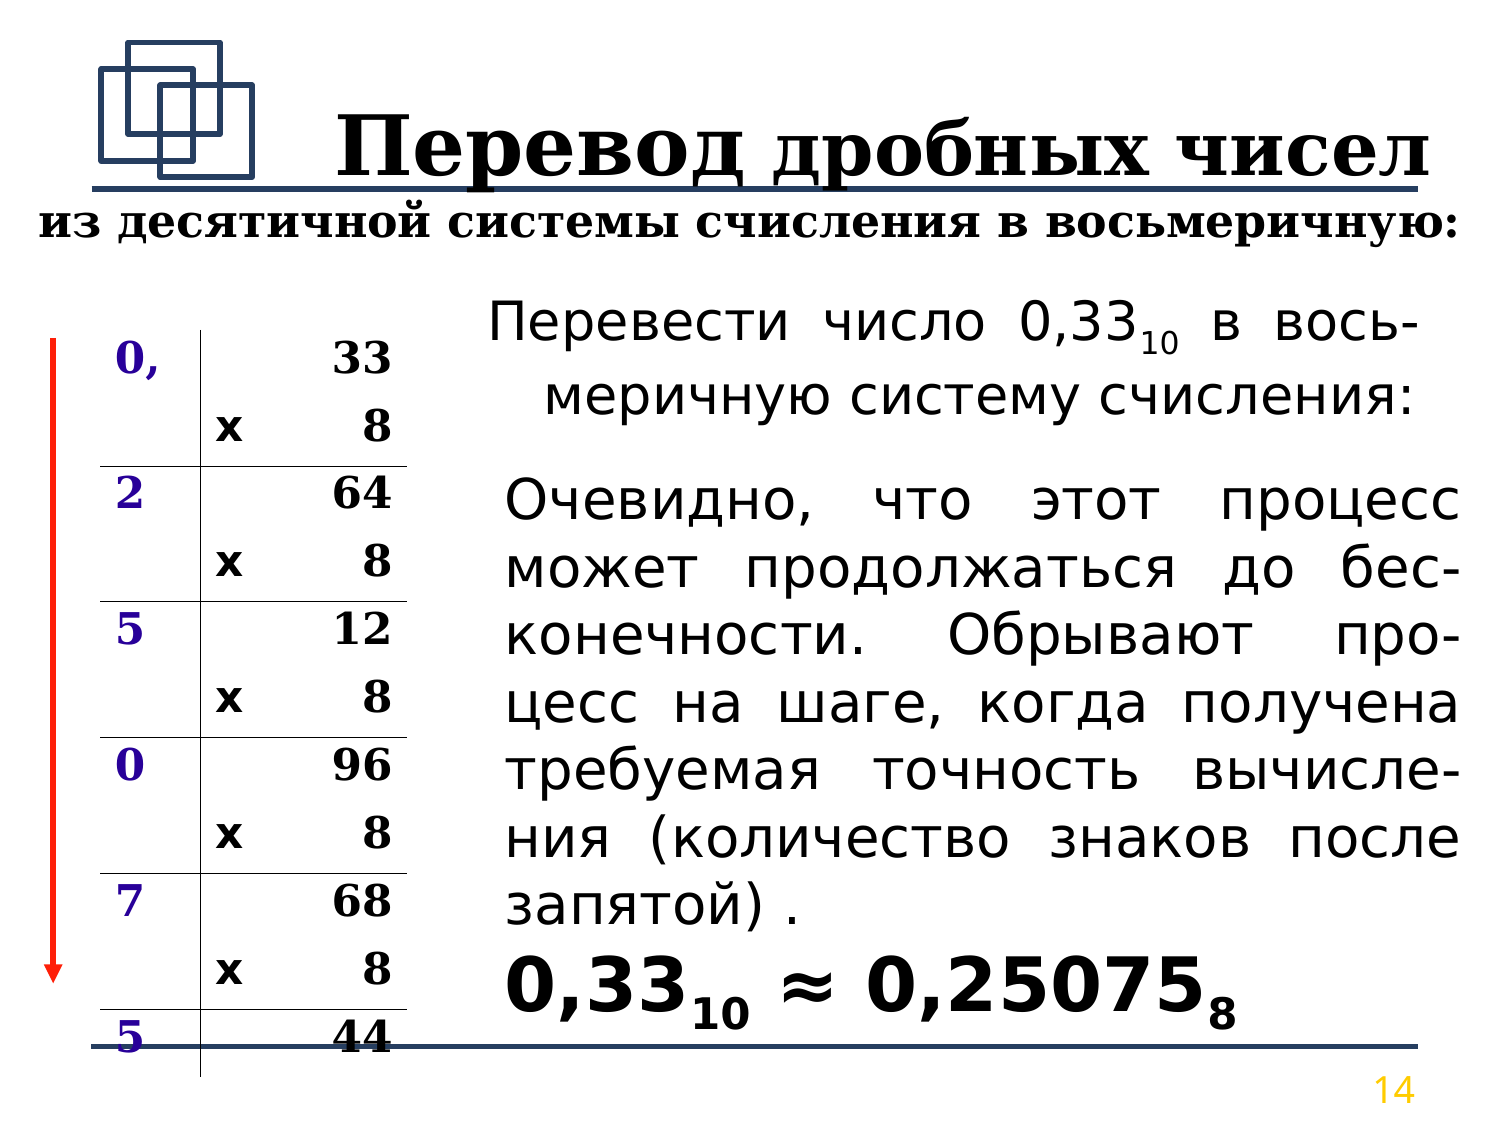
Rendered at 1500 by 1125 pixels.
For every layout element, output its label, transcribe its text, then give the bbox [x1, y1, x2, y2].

table_cell 68 [201, 874, 407, 941]
table_cell х [201, 669, 253, 737]
table_cell 8 [253, 534, 407, 601]
table_cell 5 [100, 1010, 200, 1077]
table_cell 8 [253, 669, 407, 737]
table_cell 8 [283, 941, 407, 1009]
table_cell 96 [201, 738, 407, 805]
table_cell х [201, 941, 283, 1009]
table_cell 5 [100, 602, 200, 737]
text_box Перевести число 0,3310 в вось-меричную систему счисления: [472, 290, 1436, 1047]
table_cell 12 [201, 602, 407, 669]
table_cell 0 [100, 738, 200, 873]
table_cell 8 [253, 805, 407, 873]
table_cell х [201, 805, 253, 873]
table_cell 2 [100, 467, 200, 601]
table_cell 7 [100, 874, 200, 1009]
table_cell х [201, 534, 253, 601]
table_cell х [201, 398, 283, 466]
table_header 0, [100, 330, 200, 466]
title Перевод дробных чисел из десятичной системы счисления в восьмеричную: [0, 49, 1477, 290]
table_cell 64 [201, 467, 407, 534]
table_cell 8 [283, 398, 407, 466]
table_cell 44 [201, 1010, 407, 1077]
text_box Очевидно, что этот процесс может продолжаться до бес-конечности. Обрывают про-цесс на шаге, когда получена требуемая точность вычисле-ния (количество знаков после запятой) . 0,3310 ≈ 0,250758 [490, 456, 1477, 1047]
table_header 33 [201, 330, 407, 398]
